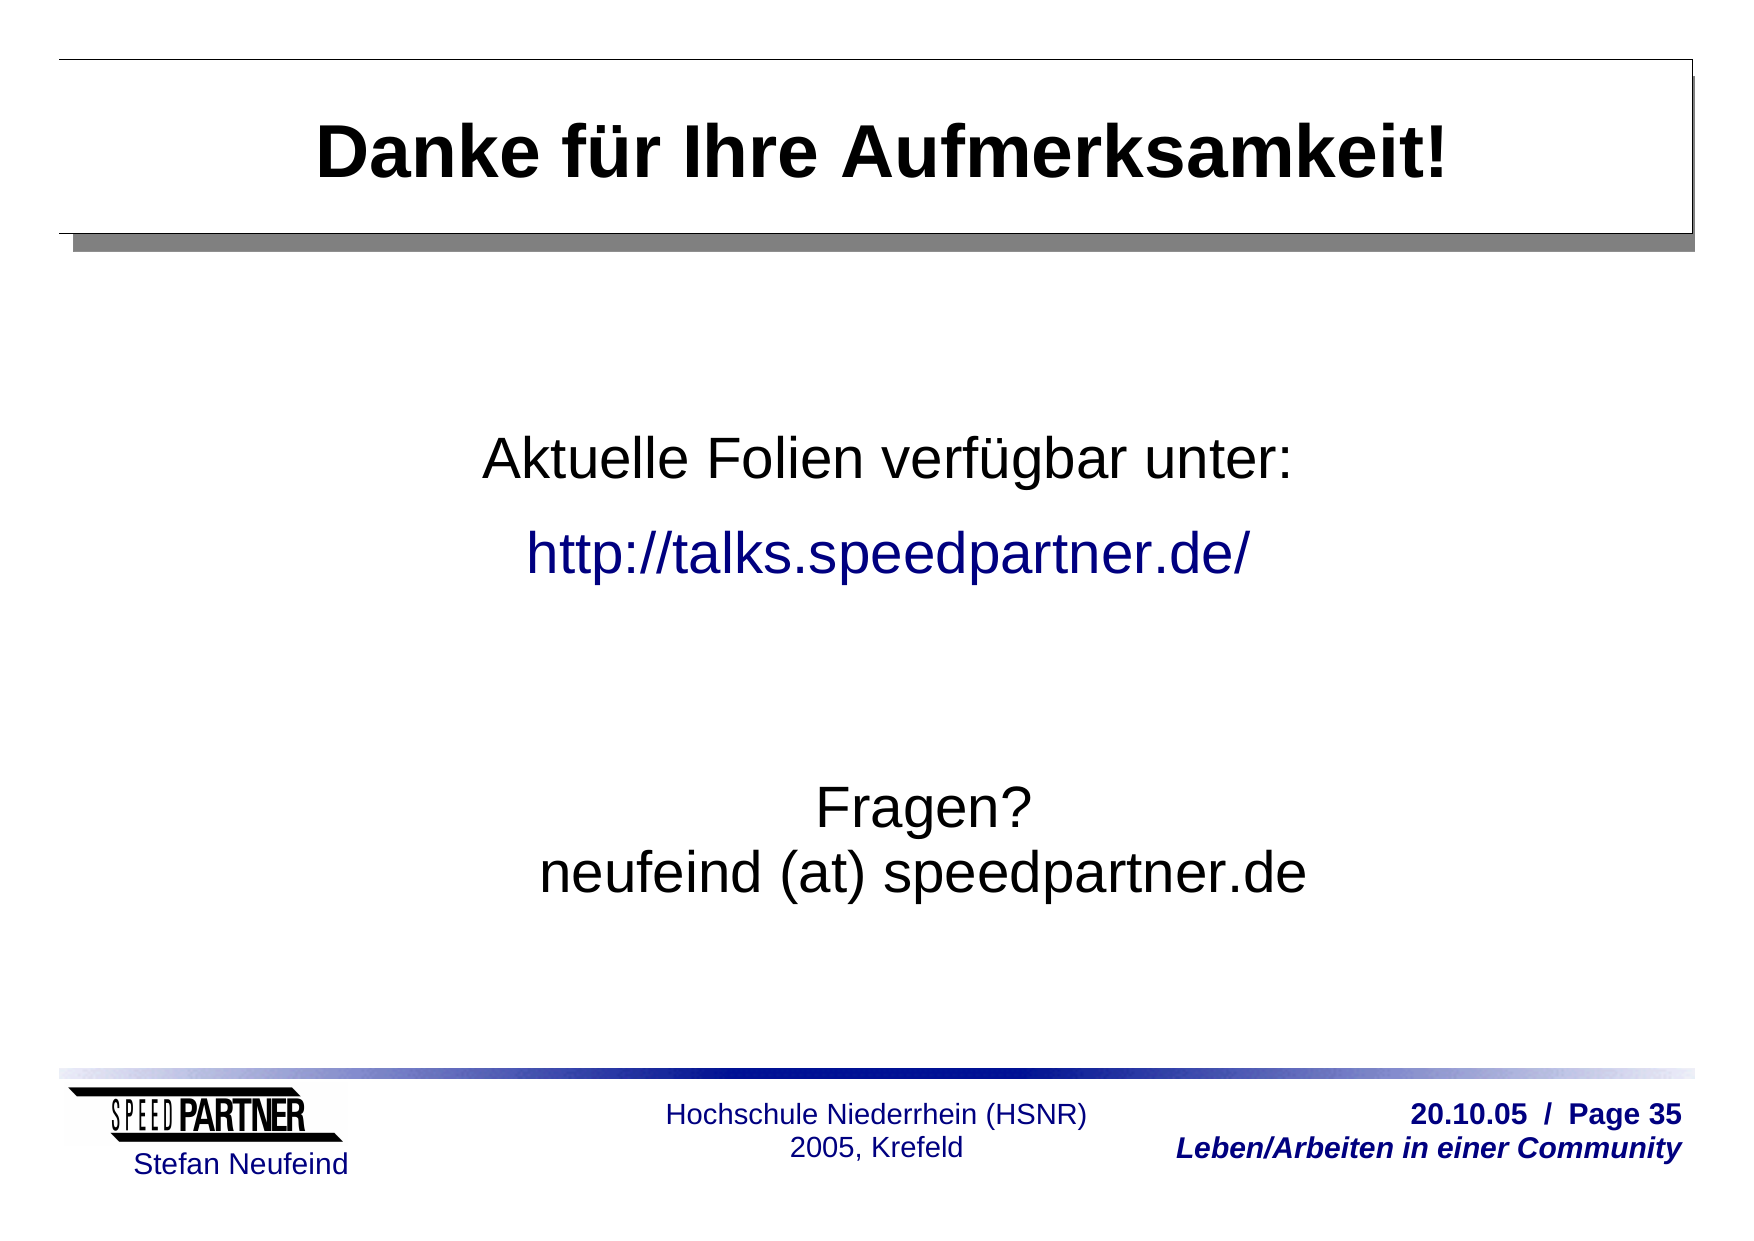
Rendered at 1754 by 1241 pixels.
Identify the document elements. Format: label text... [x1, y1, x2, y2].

picture [59, 1068, 1695, 1079]
picture [64, 1082, 348, 1146]
list Aktuelle Folien verfügbar unter: http://talks.speedpartner.de/ Fragen? neufeind (at) speedpartner.de [71, 266, 1695, 1049]
title Danke für Ihre Aufmerksamkeit! [59, 59, 1695, 244]
